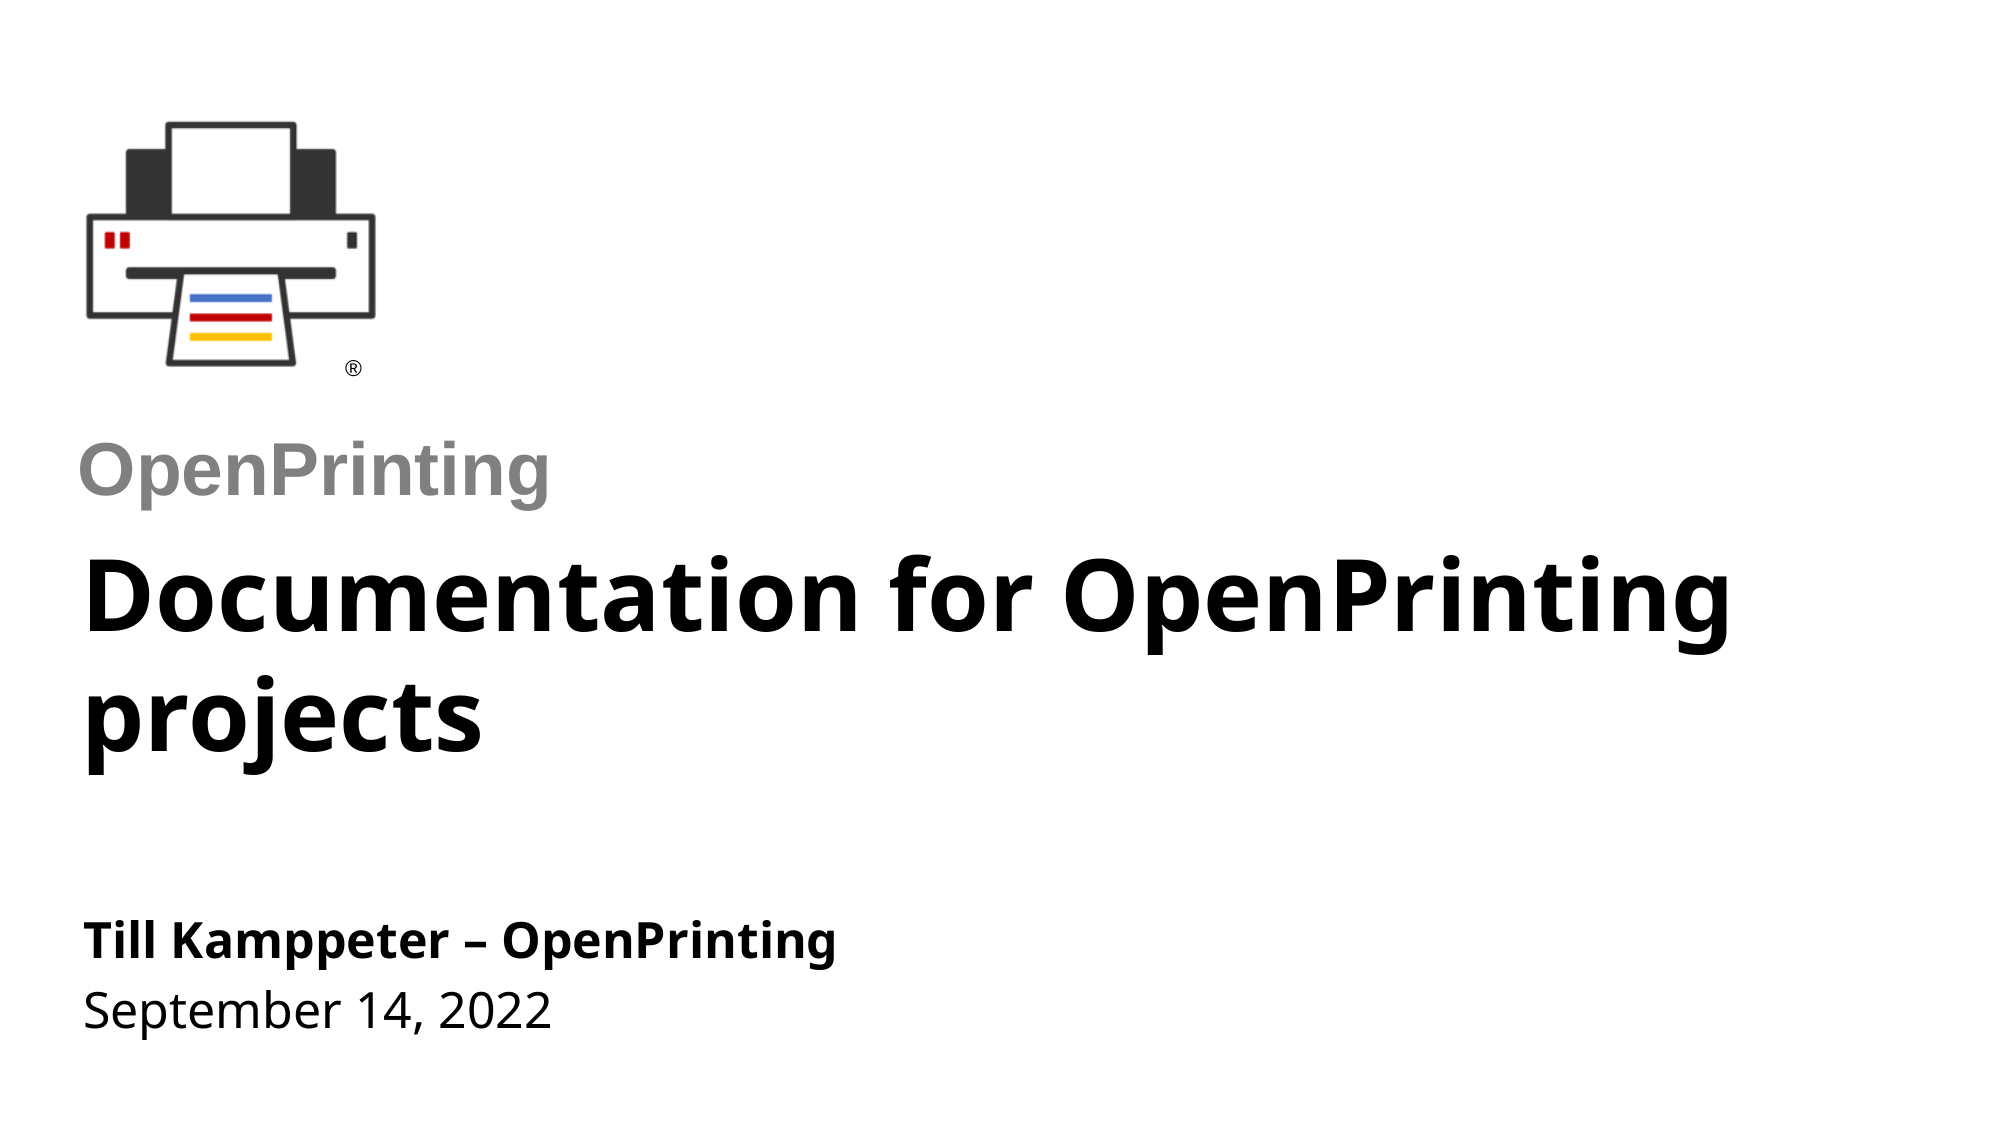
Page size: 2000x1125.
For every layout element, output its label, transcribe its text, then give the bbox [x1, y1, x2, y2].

list Till Kamppeter – OpenPrinting September 14, 2022 [75, 900, 1425, 1063]
picture [75, 110, 388, 379]
title Documentation for OpenPrinting projects [75, 522, 1936, 781]
